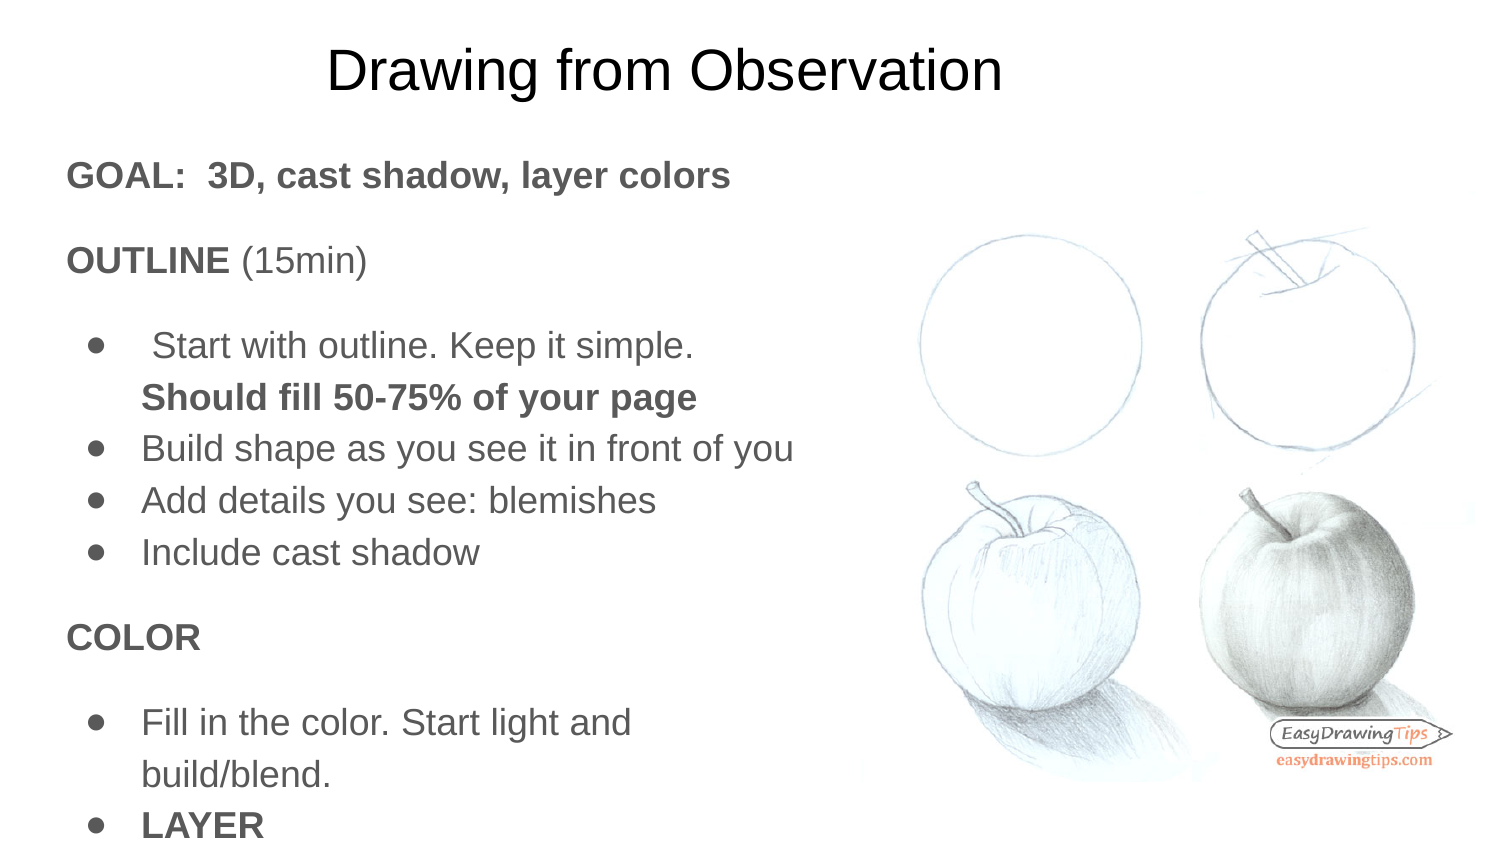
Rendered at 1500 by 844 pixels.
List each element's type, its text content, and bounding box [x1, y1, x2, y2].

picture [861, 191, 1475, 782]
title Drawing from Observation [51, 16, 1449, 111]
list GOAL: 3D, cast shadow, layer colors OUTLINE (15min) Start with outline. Keep it simple. Should fill 50-75% of your page Build shape as you see it in front of you Add details you see: blemishes Include cast shadow COLOR Fill in the color. Start light and build/blend. LAYER [51, 129, 837, 832]
